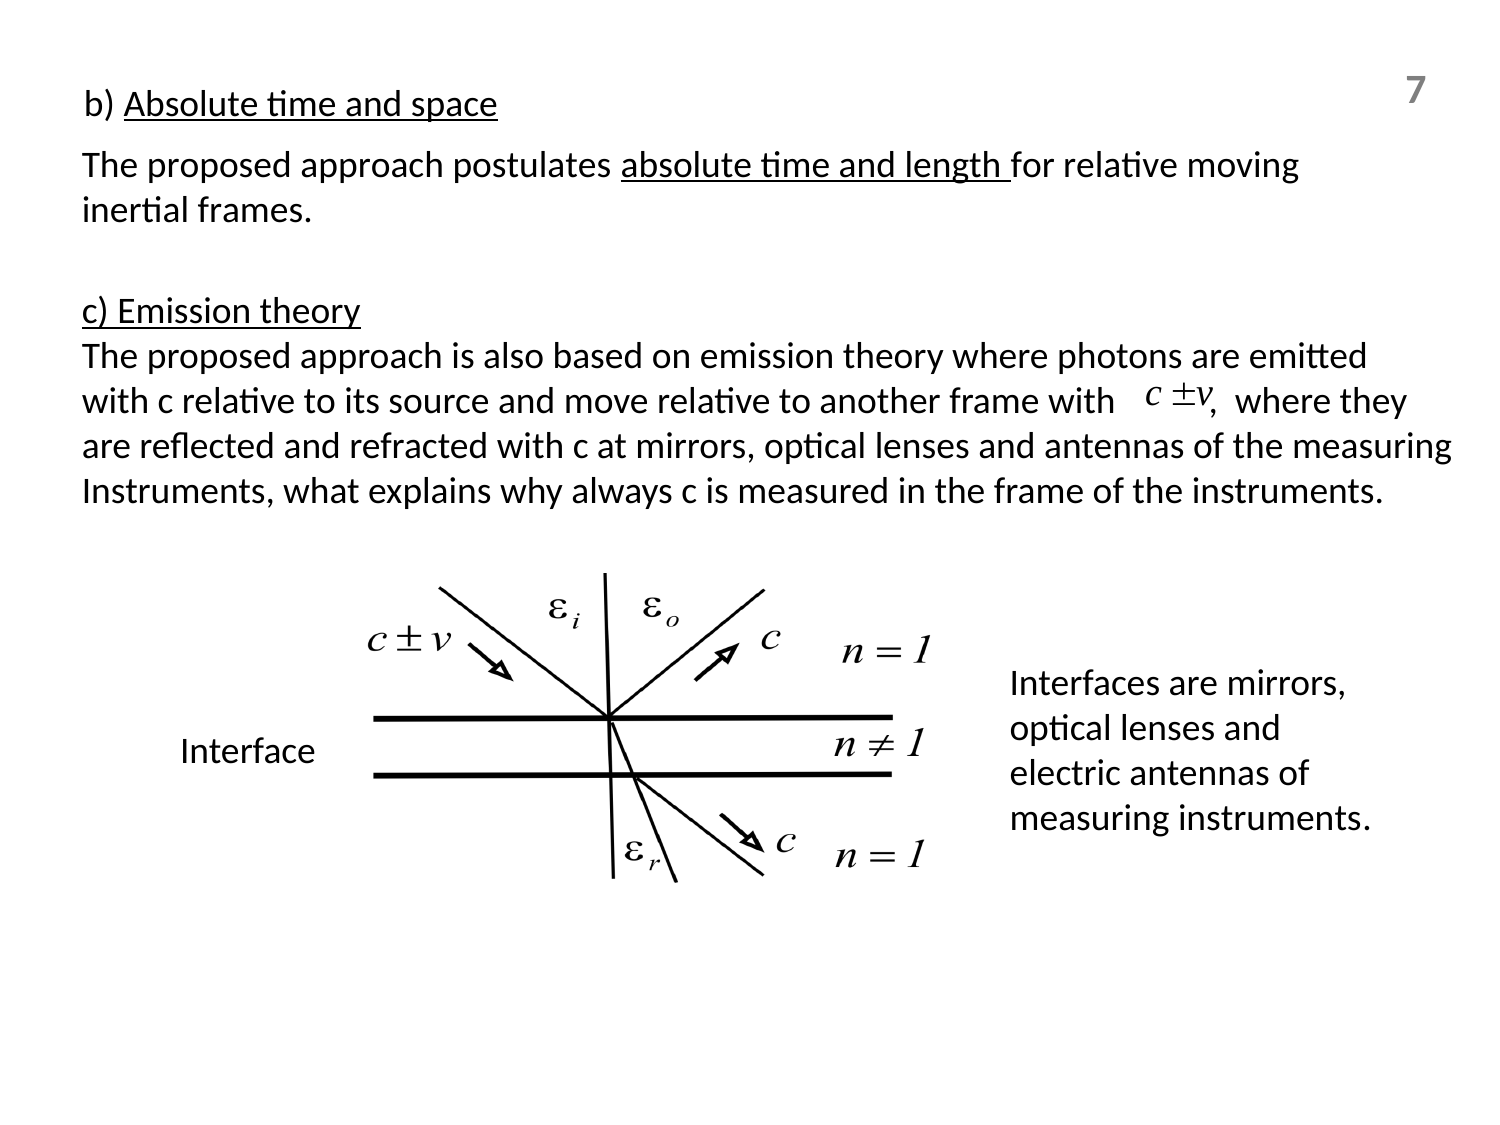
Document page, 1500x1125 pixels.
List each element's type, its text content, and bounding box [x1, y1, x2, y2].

text_box The proposed approach postulates absolute time and length for relative moving inertial frames. [66, 132, 1338, 239]
text_box Interface [165, 718, 333, 779]
text_box b) Absolute time and space [69, 71, 597, 132]
text_box 7 [1390, 54, 1442, 121]
text_box Interfaces are mirrors, optical lenses and electric antennas of measuring instruments. [994, 650, 1391, 847]
chart [1139, 373, 1220, 416]
picture [360, 573, 940, 883]
text_box c) Emission theory The proposed approach is also based on emission theory where photons are emitted with c relative to its source and move relative to another frame with , where they are reflected and refracted with c at mirrors, optical lenses and antennas of the measuring Instruments, what explains why always c is measured in the frame of the instruments. [66, 278, 1494, 567]
